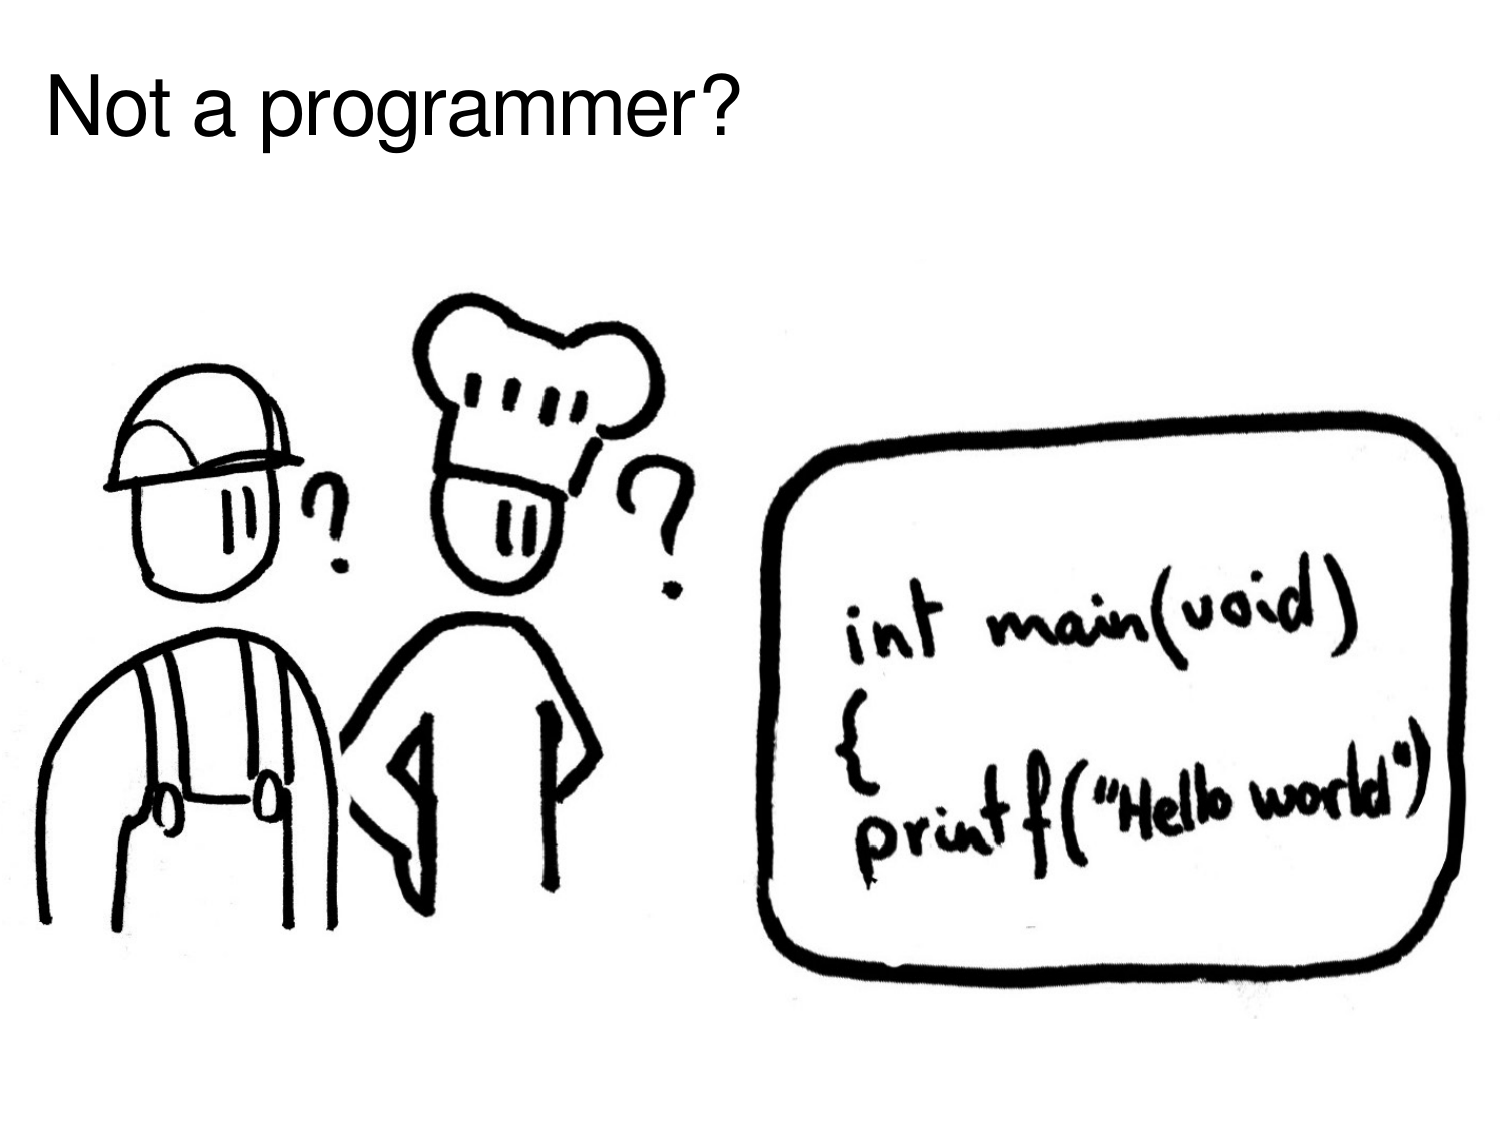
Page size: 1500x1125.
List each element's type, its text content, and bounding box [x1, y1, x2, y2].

text_box Not a programmer? [30, 50, 1471, 173]
picture [0, 259, 1500, 1019]
